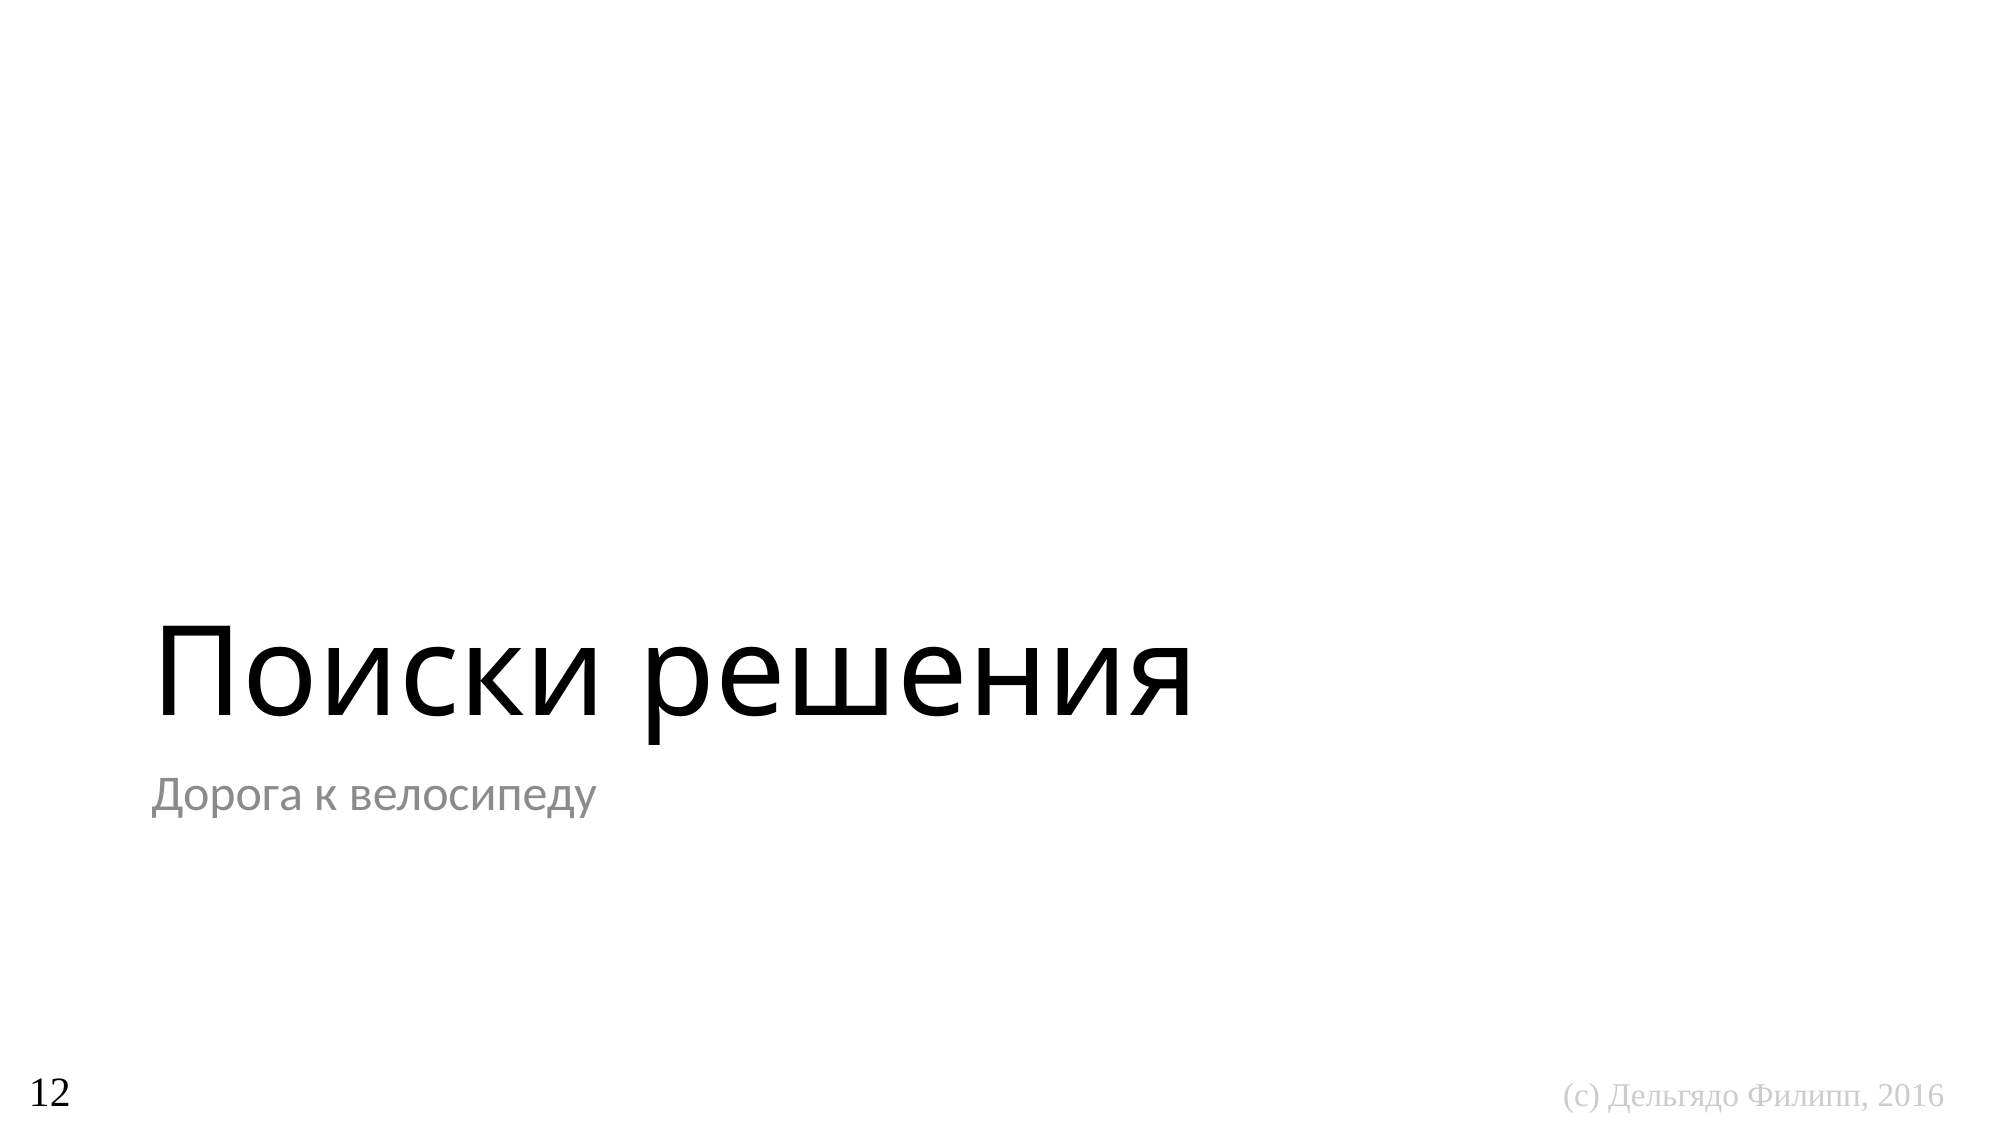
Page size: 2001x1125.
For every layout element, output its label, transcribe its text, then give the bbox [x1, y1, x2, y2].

list Дорога к велосипеду [136, 752, 1862, 999]
title Поиски решения [136, 280, 1862, 749]
